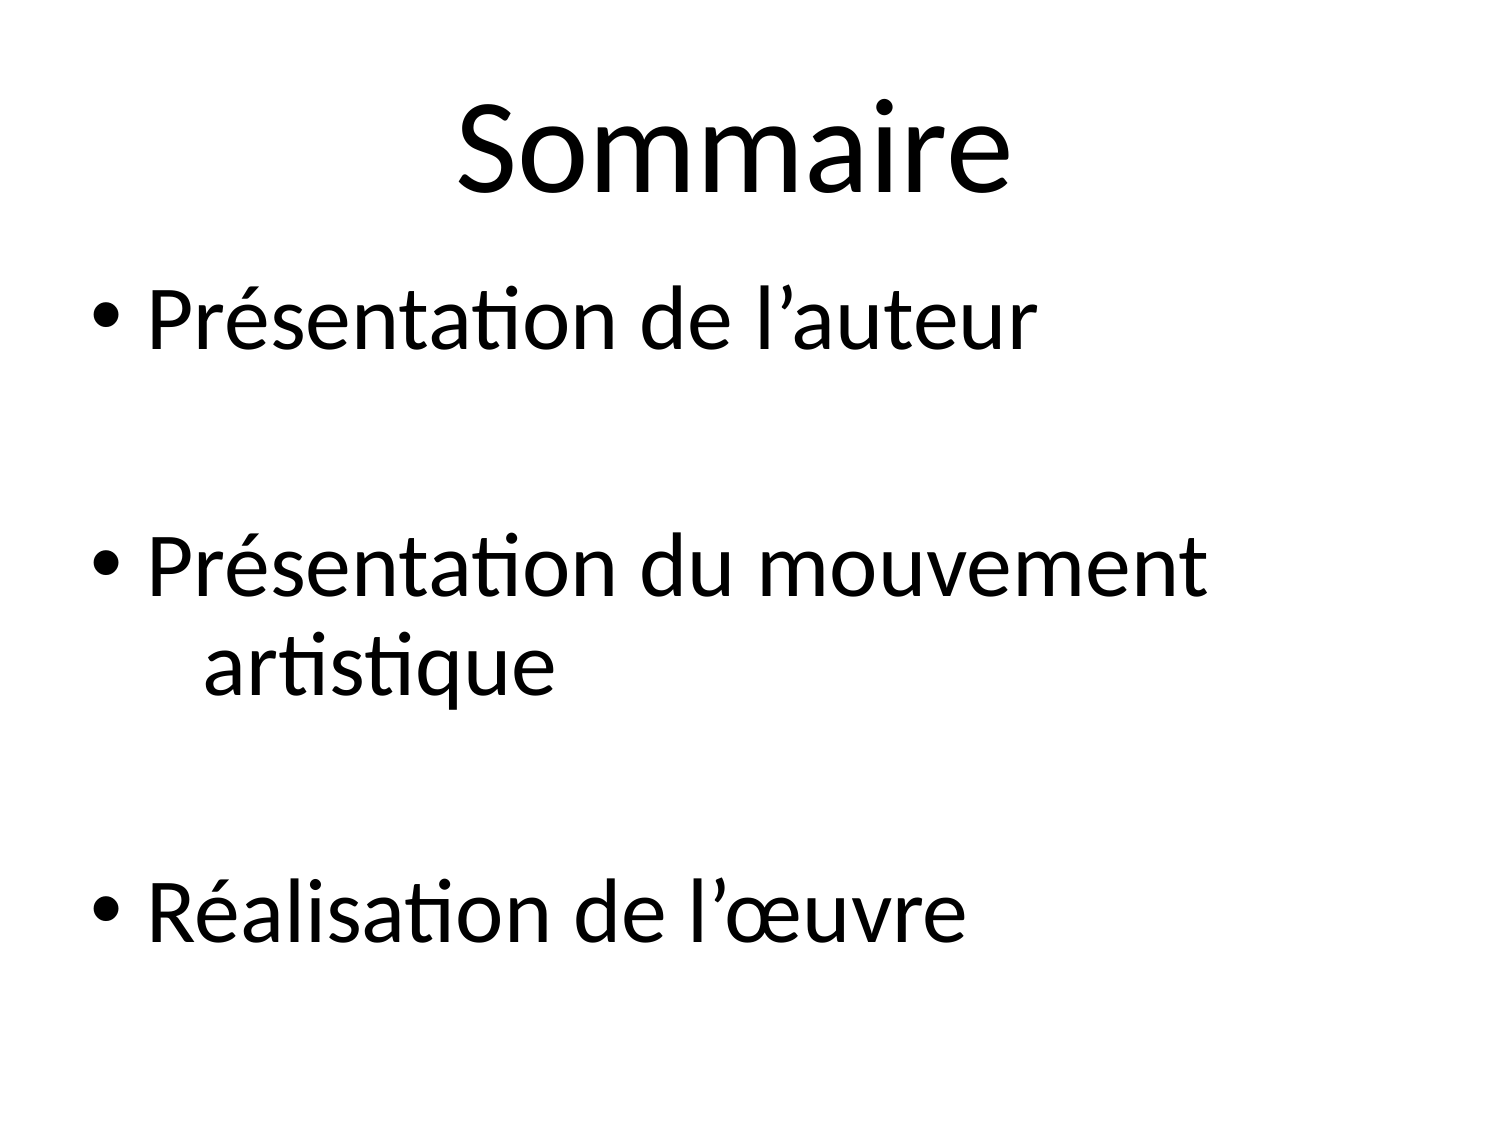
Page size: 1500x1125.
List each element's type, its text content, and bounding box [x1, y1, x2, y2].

list Présentation de l’auteur Présentation du mouvement artistique Réalisation de l’œuvre [75, 262, 1426, 1005]
title Sommaire [75, 45, 1426, 233]
